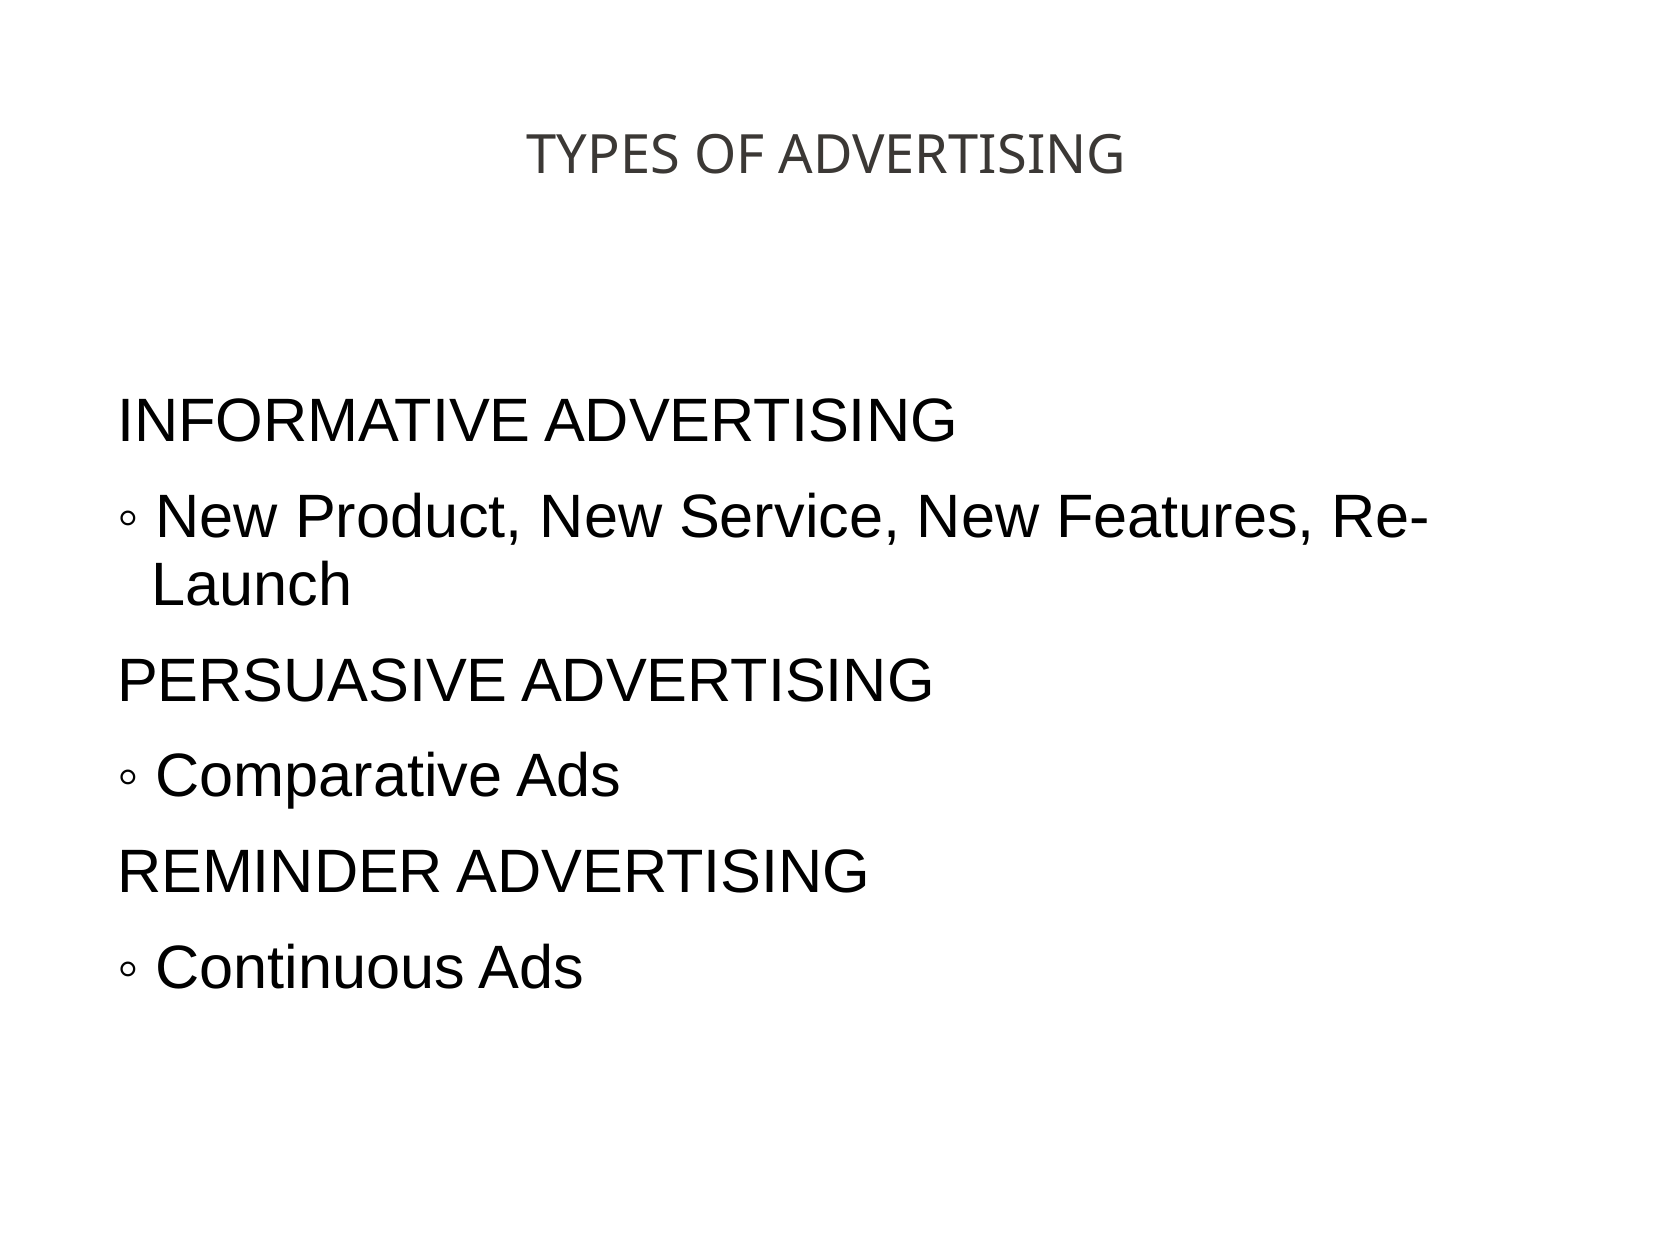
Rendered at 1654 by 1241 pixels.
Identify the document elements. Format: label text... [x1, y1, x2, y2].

list INFORMATIVE ADVERTISING ◦ New Product, New Service, New Features, Re-Launch PERSUASIVE ADVERTISING ◦ Comparative Ads REMINDER ADVERTISING ◦ Continuous Ads [82, 290, 1571, 1010]
title TYPES OF ADVERTISING [82, 49, 1571, 257]
